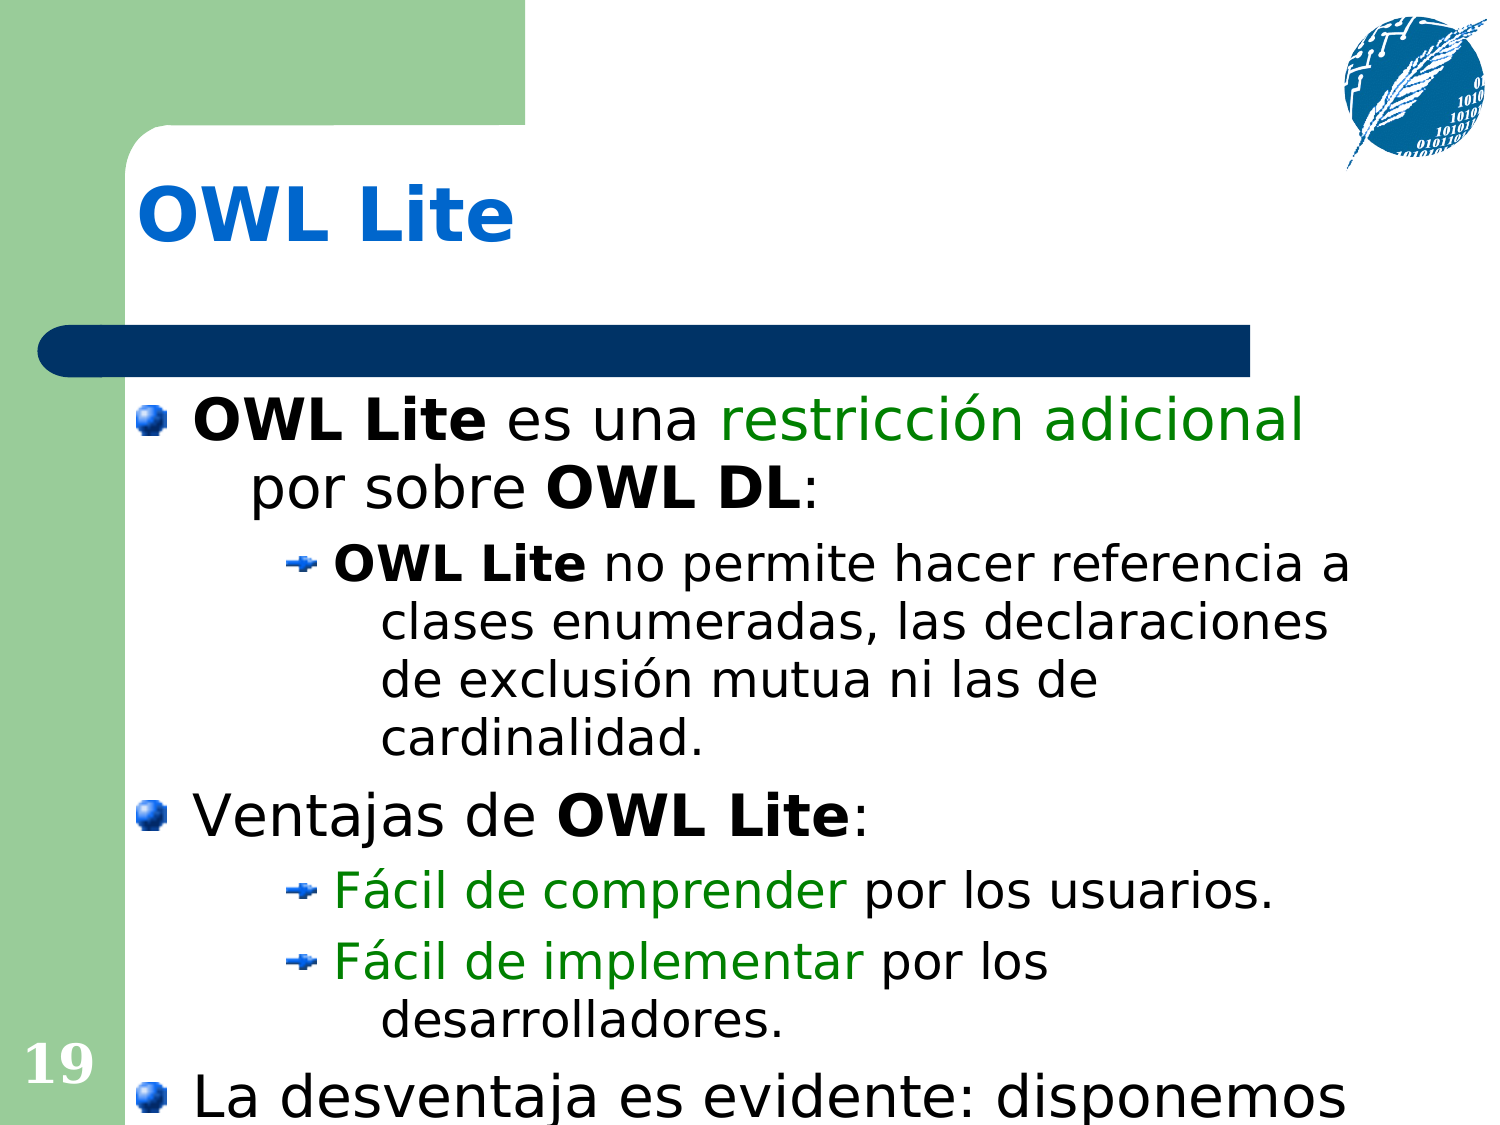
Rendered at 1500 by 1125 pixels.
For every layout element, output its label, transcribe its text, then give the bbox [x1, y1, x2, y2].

picture [1341, 15, 1487, 172]
title OWL Lite [136, 135, 1413, 301]
picture [1416, 140, 1425, 149]
picture [1427, 138, 1431, 148]
list OWL Lite es una restricción adicional por sobre OWL DL: OWL Lite no permite hacer referencia a clases enumeradas, las declaraciones de exclusión mutua ni las de cardinalidad. Ventajas de OWL Lite: Fácil de comprender por los usuarios. Fácil de implementar por los desarrolladores. La desventaja es evidente: disponemos de un menor poder expresivo. [136, 386, 1399, 1087]
picture [1433, 139, 1440, 147]
picture [1436, 127, 1450, 136]
picture [136, 1087, 167, 1113]
